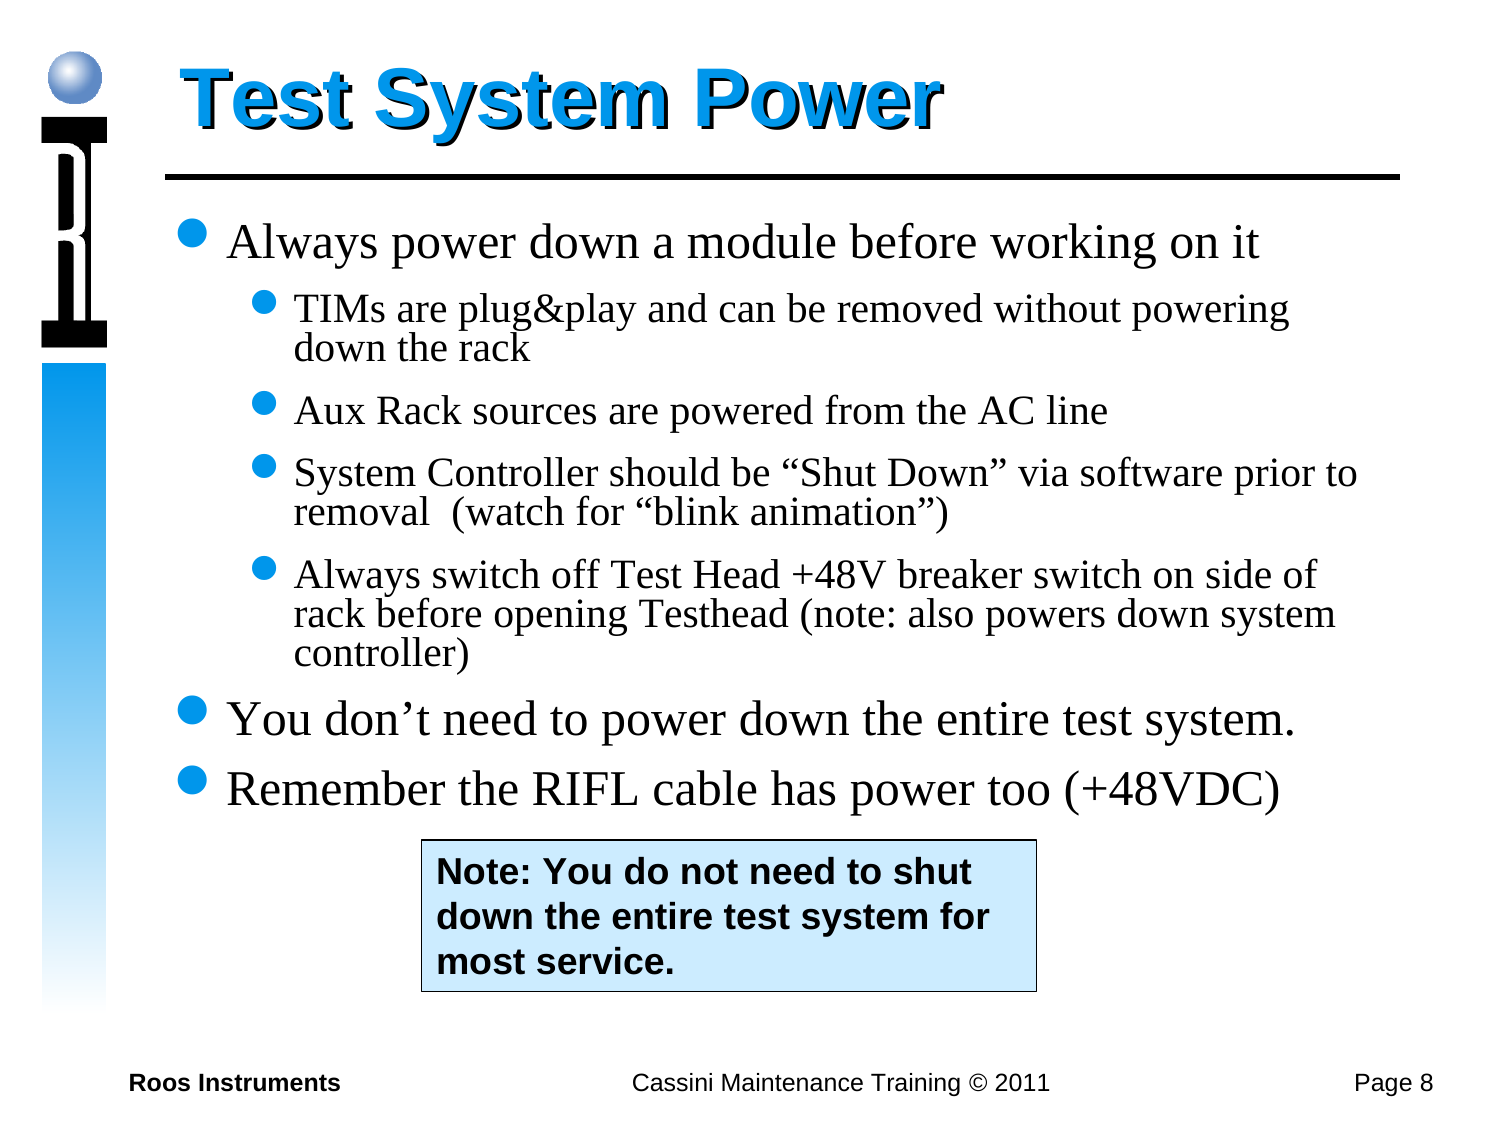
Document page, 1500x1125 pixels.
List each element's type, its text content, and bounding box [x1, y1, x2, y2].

list Always power down a module before working on it TIMs are plug&play and can be removed without powering down the rack Aux Rack sources are powered from the AC line System Controller should be “Shut Down” via software prior to removal (watch for “blink animation”) Always switch off Test Head +48V breaker switch on side of rack before opening Testhead (note: also powers down system controller) You don’t need to power down the entire test system. Remember the RIFL cable has power too (+48VDC) [158, 213, 1395, 1004]
title Test System Power [165, 43, 1441, 152]
text_box Note: You do not need to shut down the entire test system for most service. [421, 839, 1037, 992]
